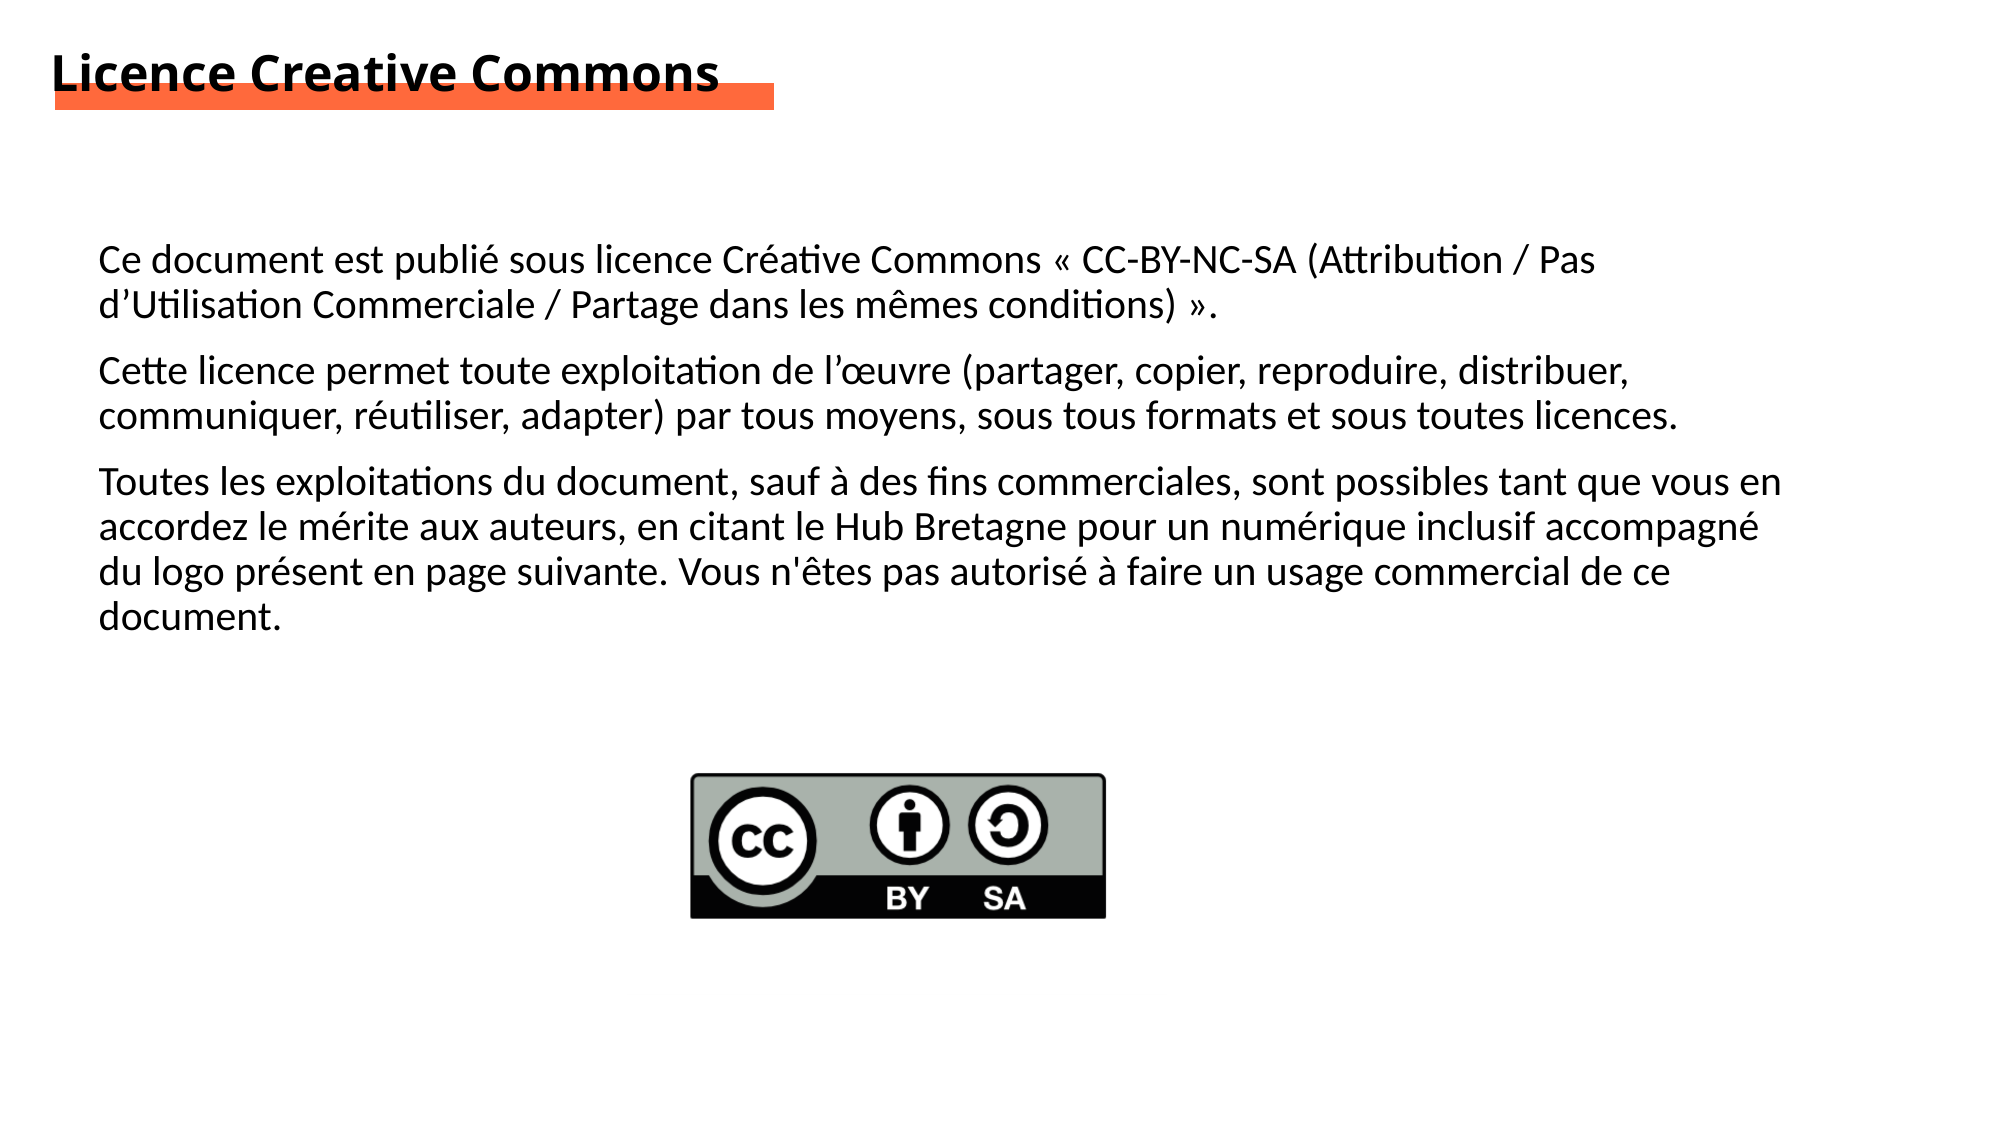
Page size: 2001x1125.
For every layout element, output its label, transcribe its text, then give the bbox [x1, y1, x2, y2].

text_box Licence Creative Commons [35, 33, 930, 117]
list Ce document est publié sous licence Créative Commons « CC-BY-NC-SA (Attribution / Pas d’Utilisation Commerciale / Partage dans les mêmes conditions) ». Cette licence permet toute exploitation de l’œuvre (partager, copier, reproduire, distribuer, communiquer, réutiliser, adapter) par tous moyens, sous tous formats et sous toutes licences. Toutes les exploitations du document, sauf à des fins commerciales, sont possibles tant que vous en accordez le mérite aux auteurs, en citant le Hub Bretagne pour un numérique inclusif accompagné du logo présent en page suivante. Vous n'êtes pas autorisé à faire un usage commercial de ce document. [83, 230, 1809, 945]
picture [627, 697, 1167, 996]
